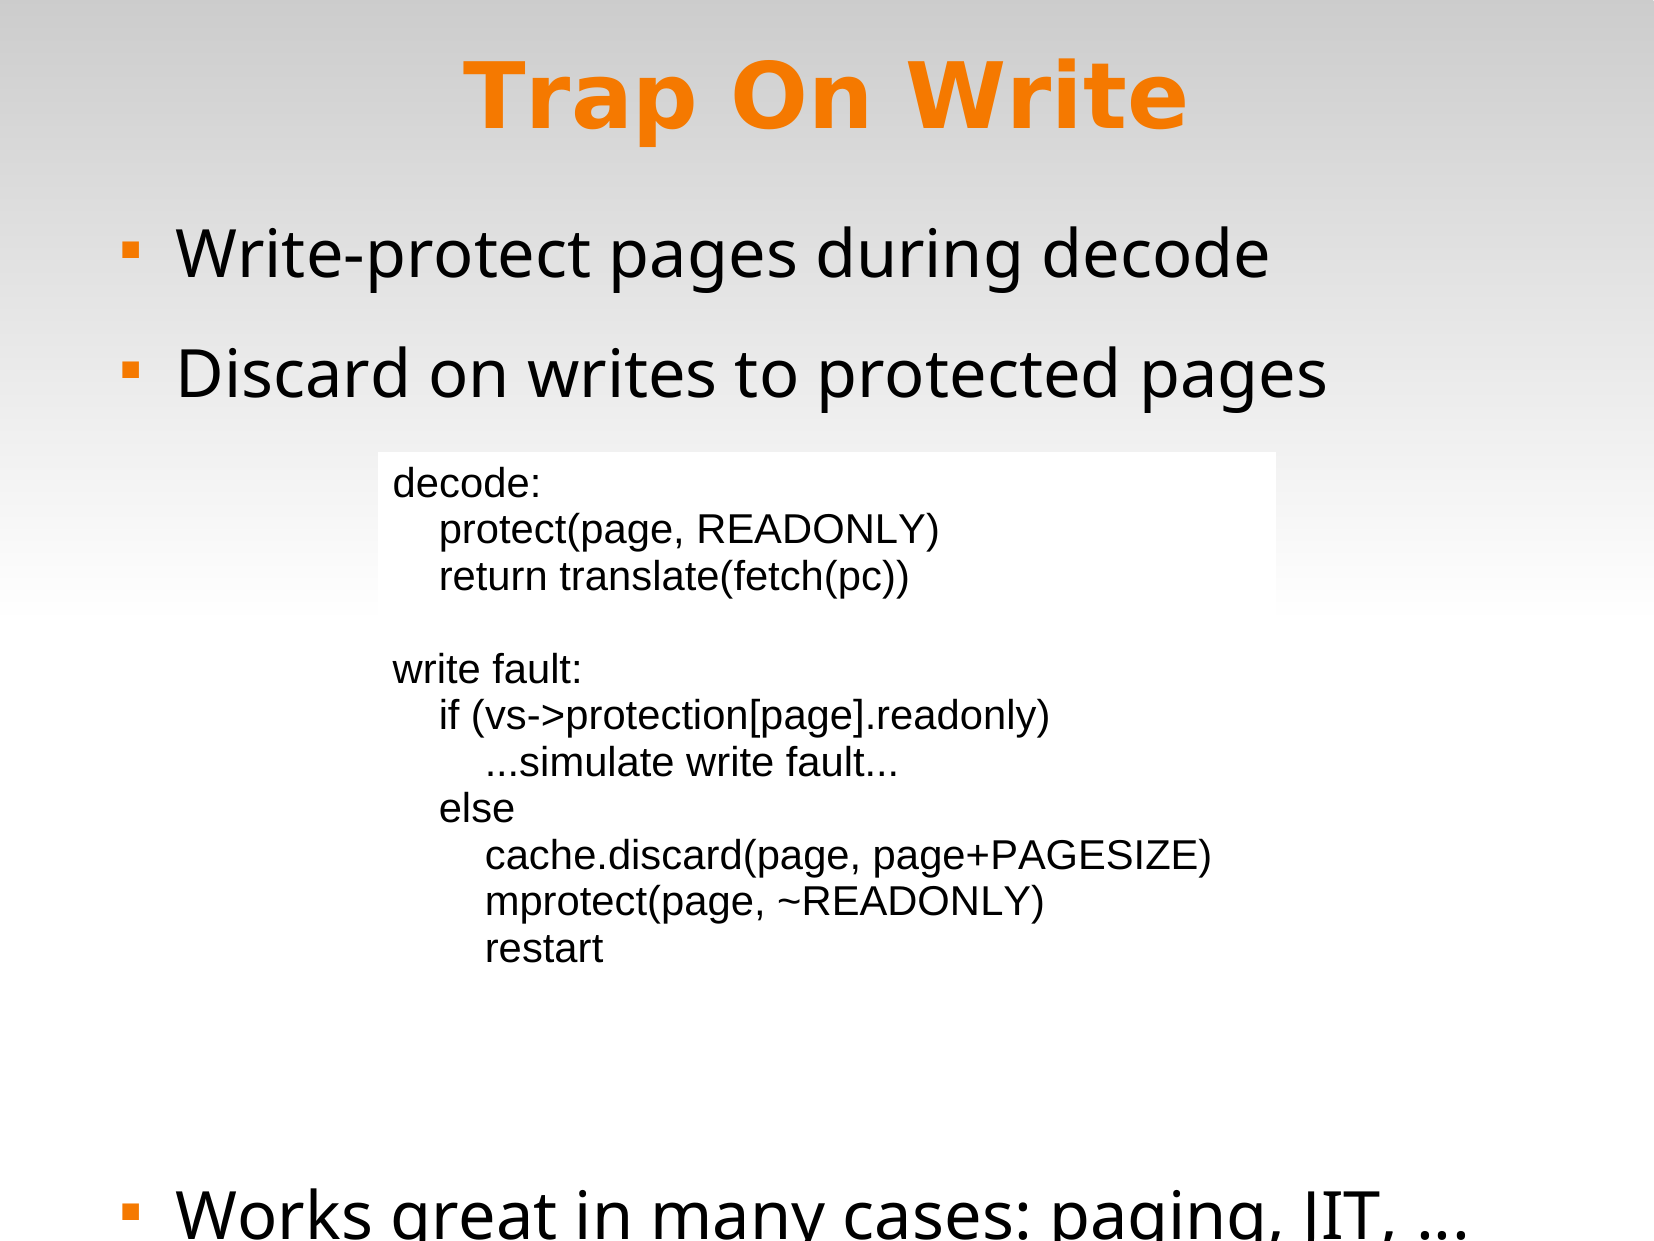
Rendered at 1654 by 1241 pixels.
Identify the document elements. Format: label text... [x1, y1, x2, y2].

title Trap On Write [82, 5, 1571, 188]
list Write-protect pages during decode Discard on writes to protected pages Works great in many cases: paging, JIT, ... [86, 206, 1576, 1163]
